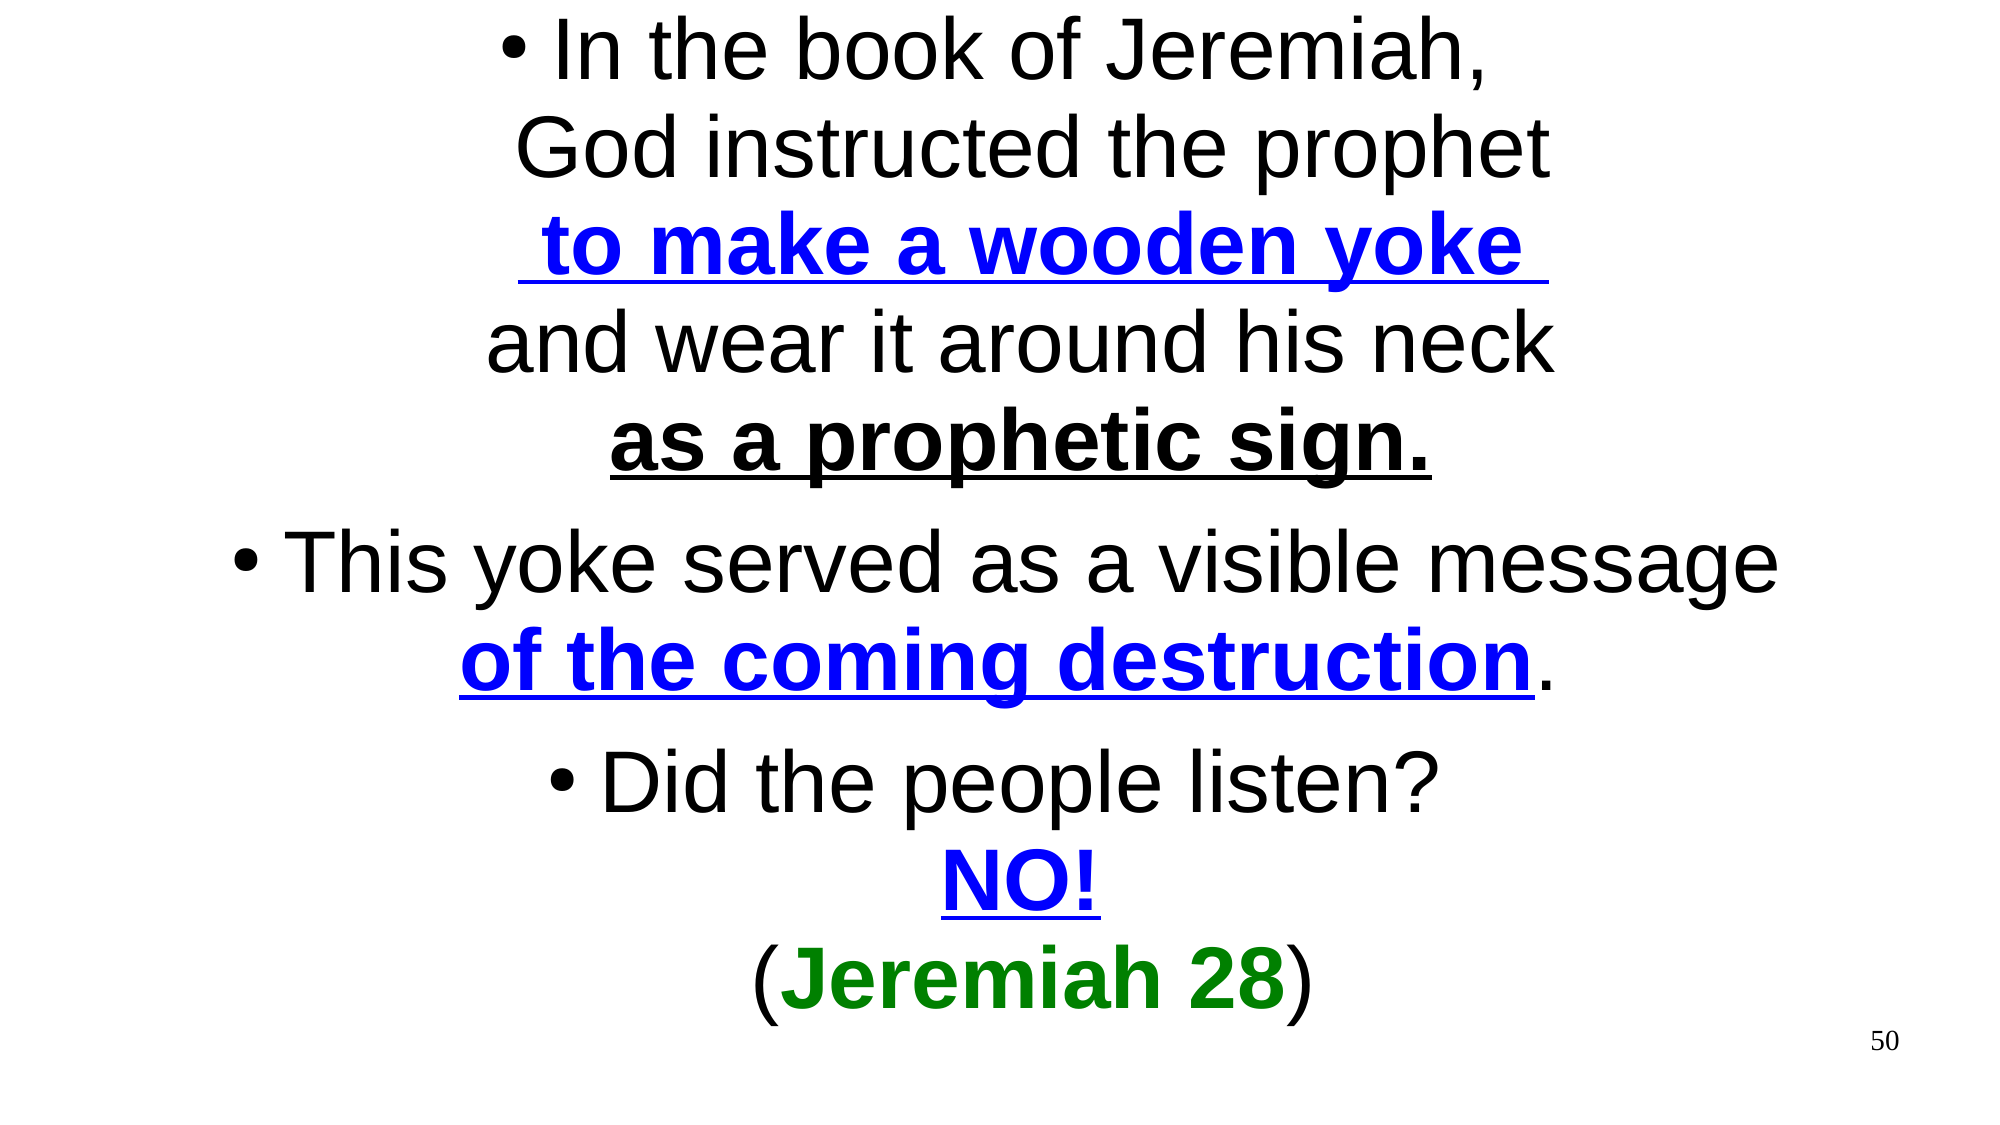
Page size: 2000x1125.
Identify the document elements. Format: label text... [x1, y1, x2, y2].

list In the book of Jeremiah, God instructed the prophet to make a wooden yoke and wear it around his neck as a prophetic sign. This yoke served as a visible message of the coming destruction. Did the people listen? NO! (Jeremiah 28) [0, 0, 1996, 1123]
